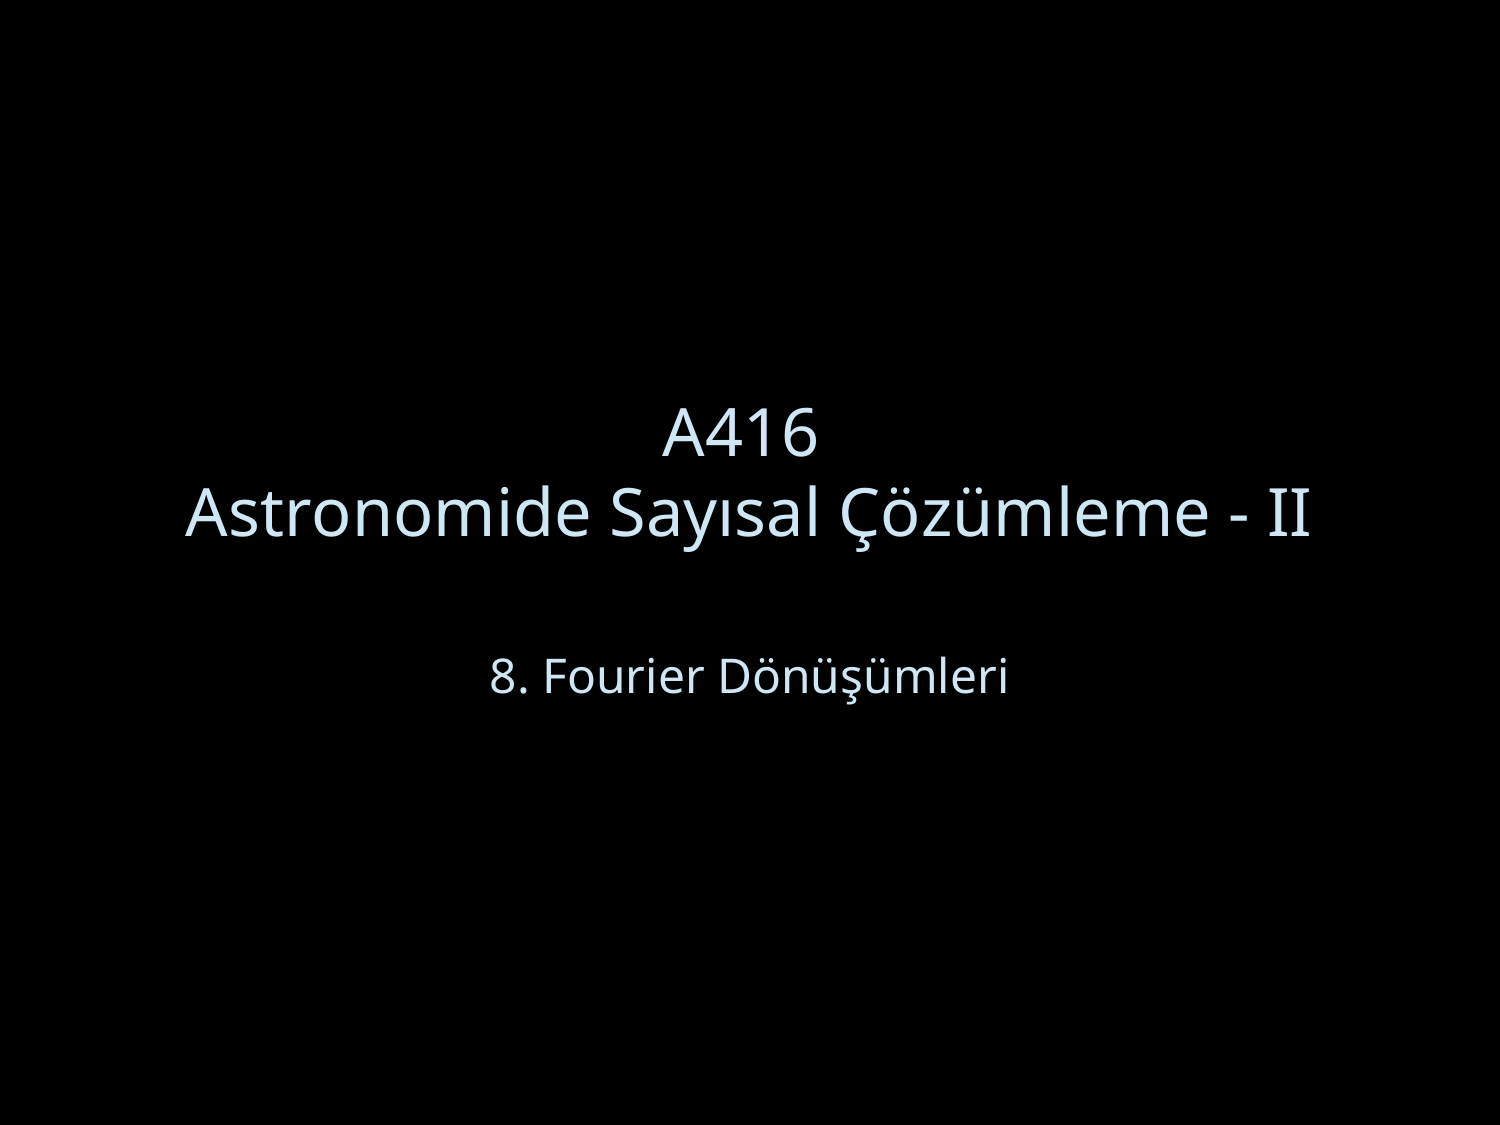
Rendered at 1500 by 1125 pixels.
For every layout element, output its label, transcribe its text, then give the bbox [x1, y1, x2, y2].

subtitle 8. Fourier Dönüşümleri [225, 637, 1276, 925]
title A416 Astronomide Sayısal Çözümleme - II [112, 349, 1388, 591]
